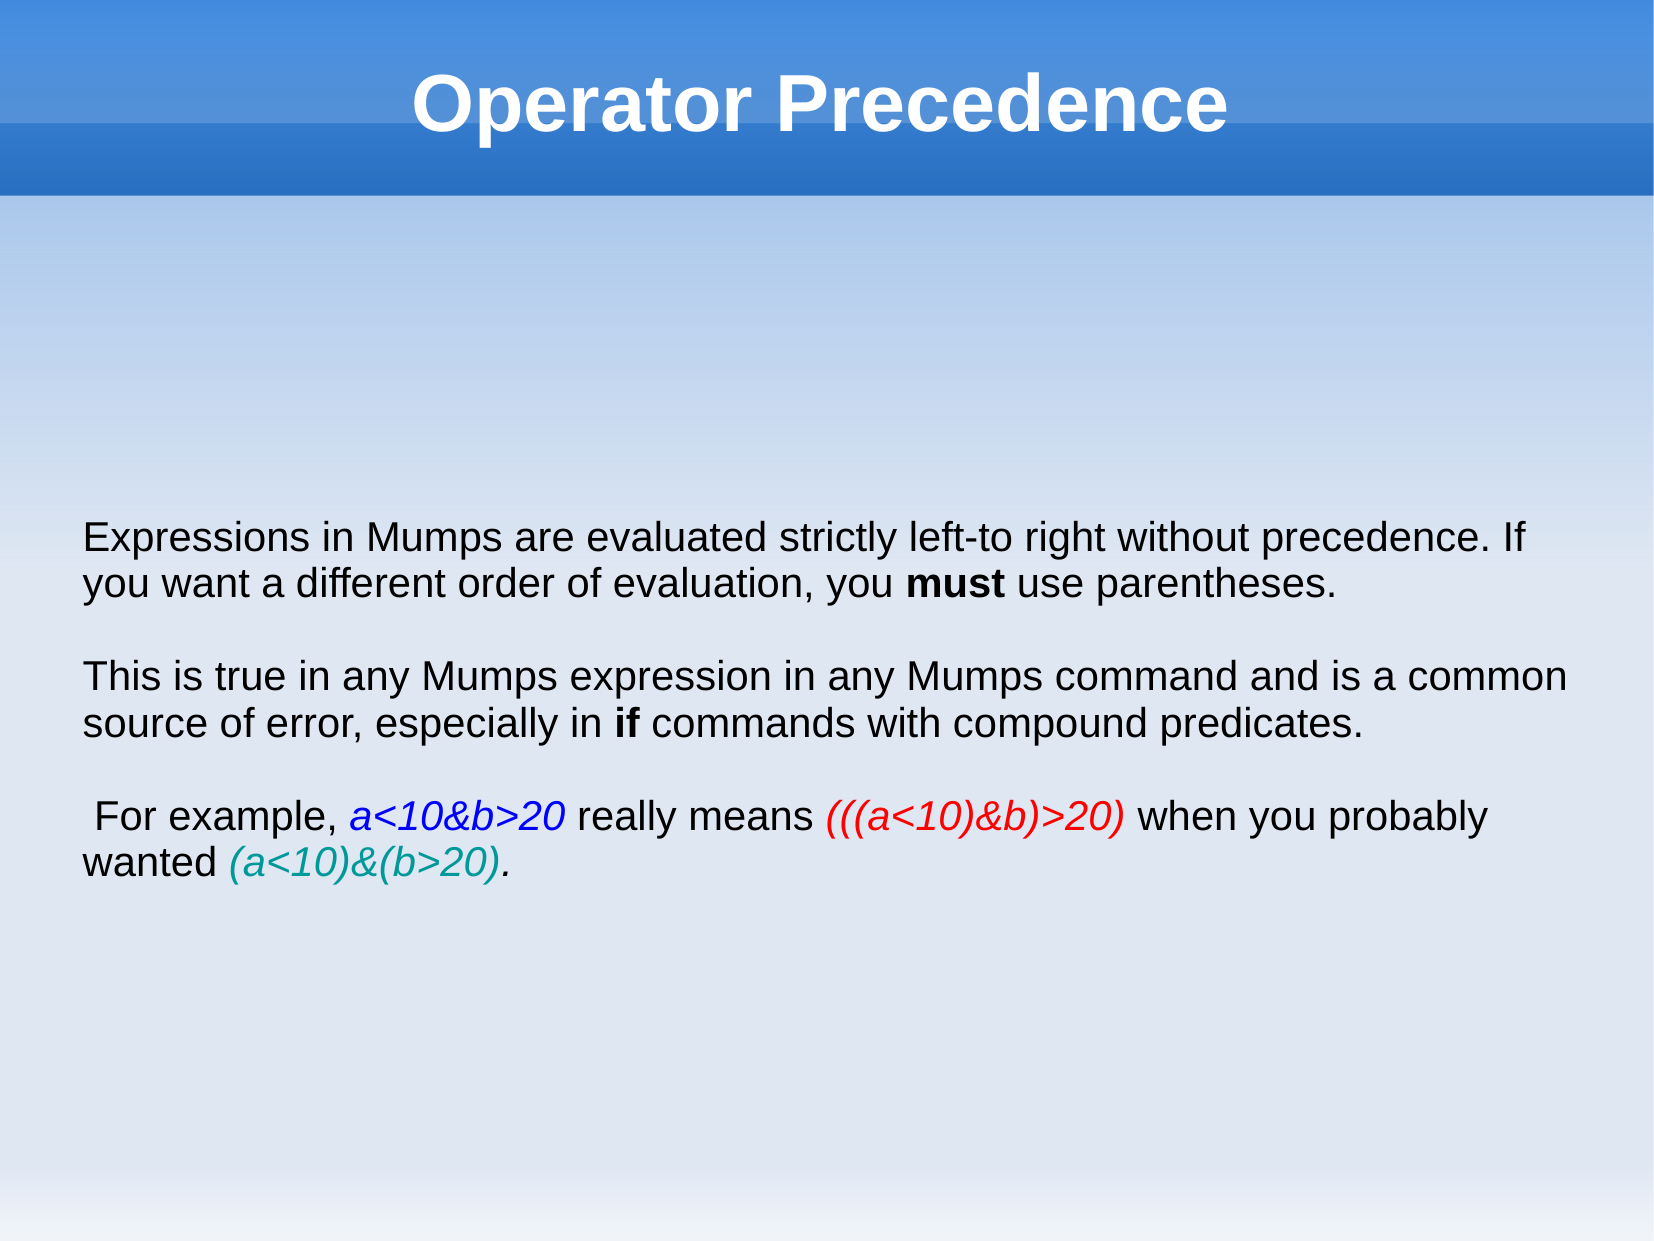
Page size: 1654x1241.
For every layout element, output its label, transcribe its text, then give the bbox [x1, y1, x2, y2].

subtitle Expressions in Mumps are evaluated strictly left-to right without precedence. If you want a different order of evaluation, you must use parentheses. This is true in any Mumps expression in any Mumps command and is a common source of error, especially in if commands with compound predicates. For example, a<10&b>20 really means (((a<10)&b)>20) when you probably wanted (a<10)&(b>20). [82, 290, 1571, 1109]
picture [0, 0, 1654, 1241]
title Operator Precedence [76, 0, 1565, 208]
